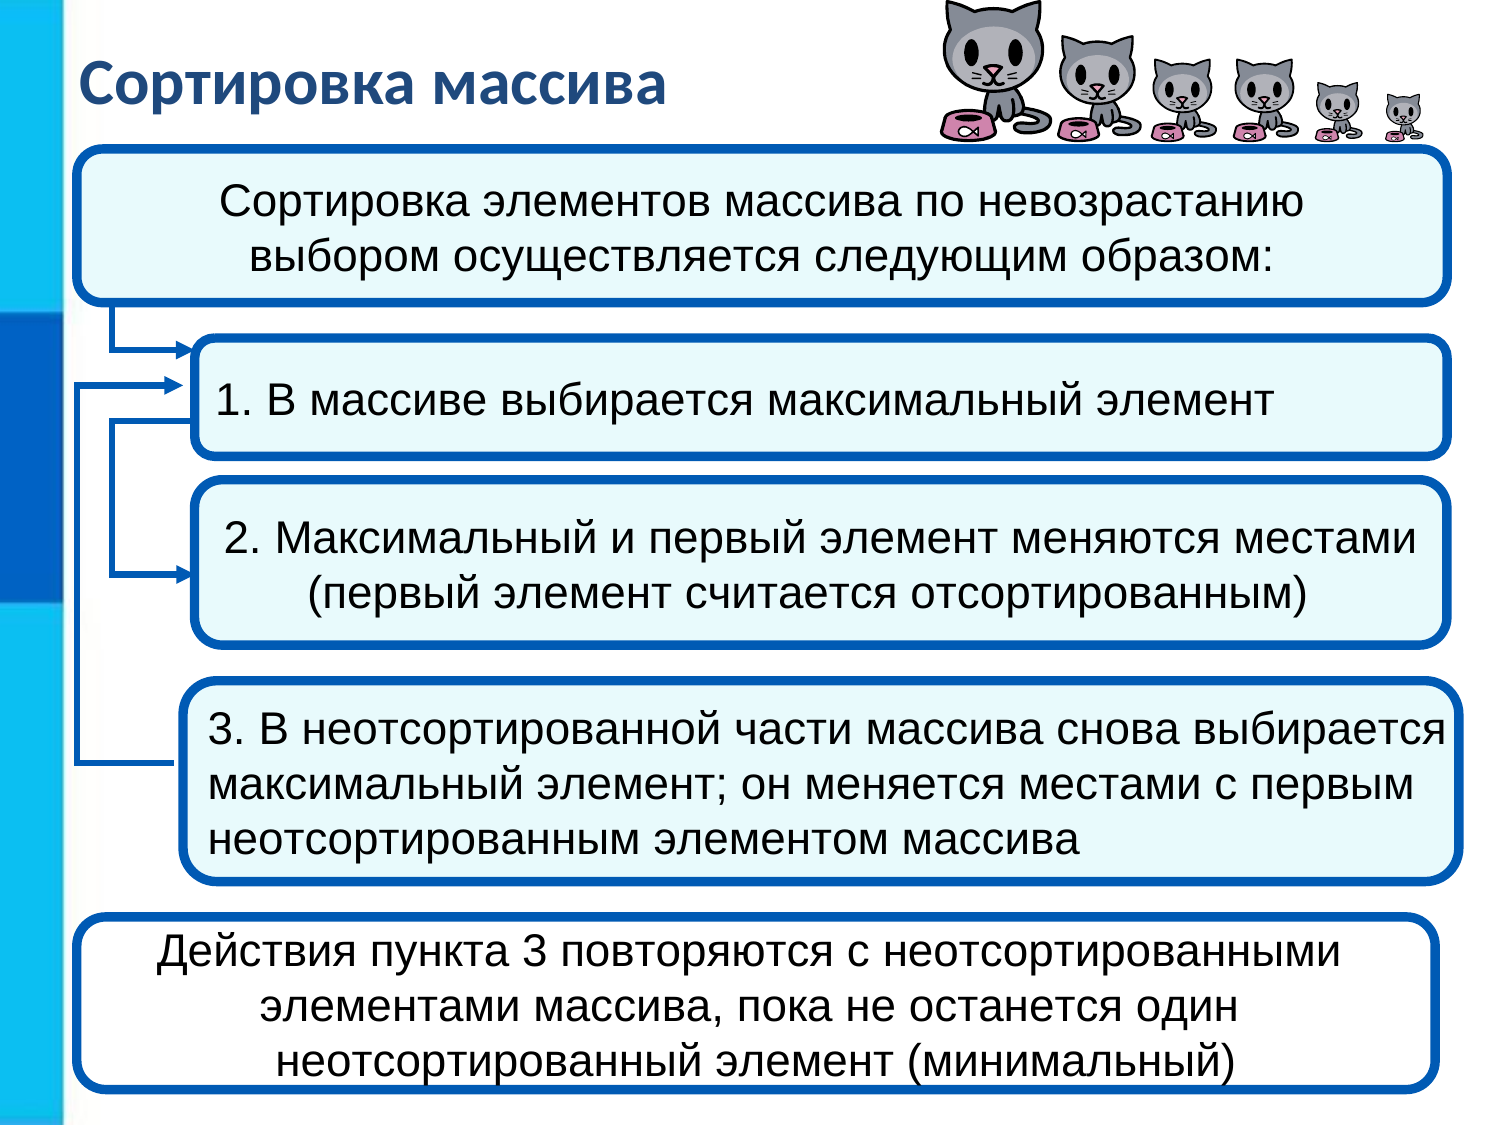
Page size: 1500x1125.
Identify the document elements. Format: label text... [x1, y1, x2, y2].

text_box 3. В неотсортированной части массива снова выбирается максимальный элемент; он меняется местами с первым неотсортированным элементом массива [183, 680, 1459, 882]
picture [0, 0, 1500, 1125]
text_box Действия пункта 3 повторяются с неотсортированными элементами массива, пока не останется один неотсортированный элемент (минимальный) [76, 916, 1436, 1090]
text_box 2. Максимальный и первый элемент меняются местами (первый элемент считается отсортированным) [194, 479, 1447, 646]
text_box Сортировка массива [64, 31, 904, 126]
text_box Сортировка элементов массива по невозрастанию выбором осуществляется следующим образом: [76, 148, 1448, 303]
text_box 1. В массиве выбирается максимальный элемент [194, 338, 1448, 457]
